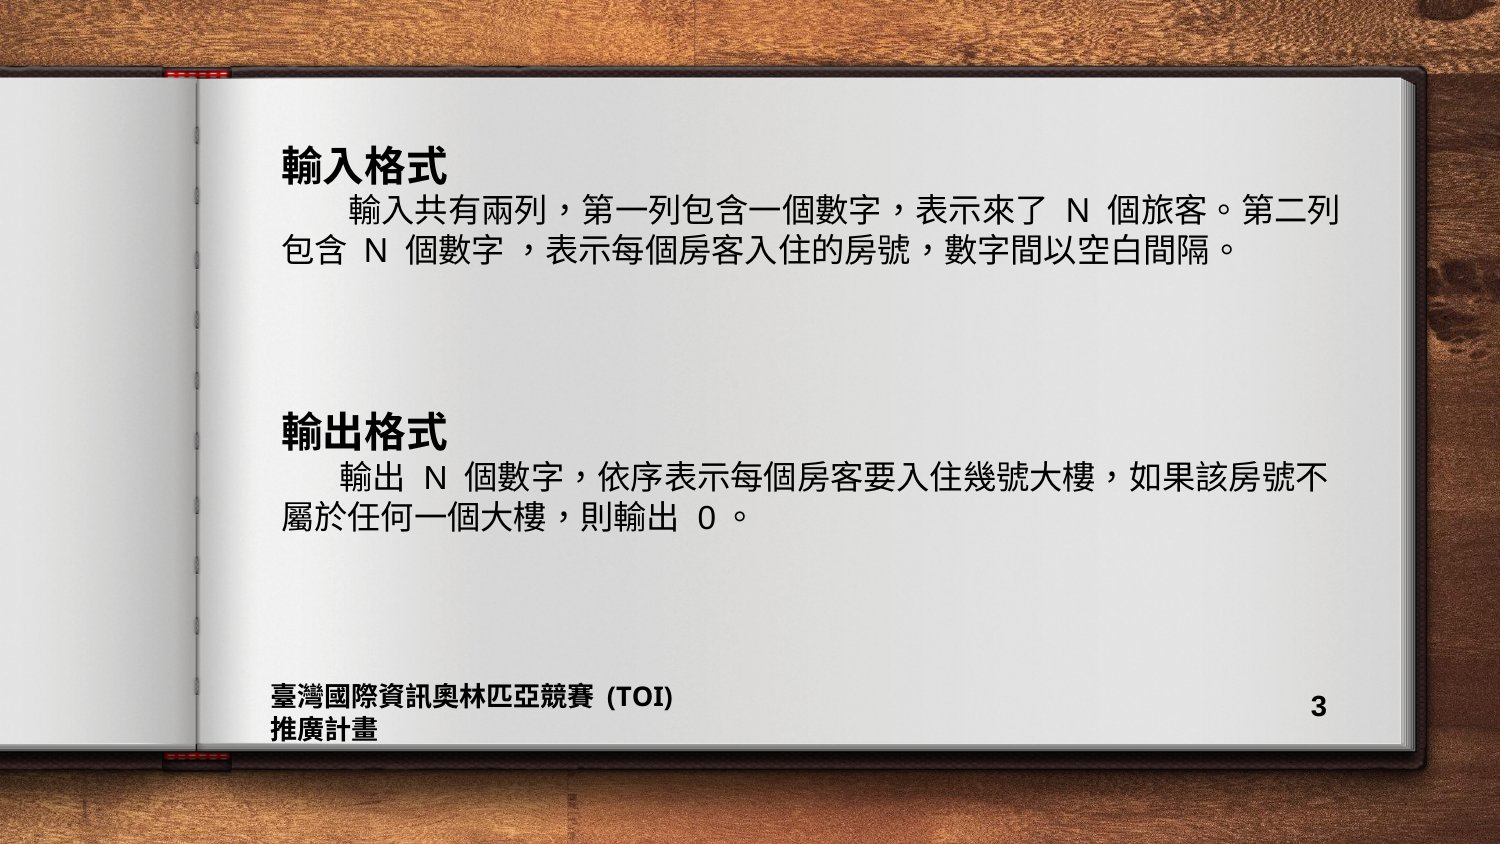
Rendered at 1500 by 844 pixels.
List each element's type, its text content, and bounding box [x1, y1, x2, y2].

text_box 輸出格式 輸出 N 個數字，依序表示每個房客要入住幾號大樓，如果該房號不屬於任何一個大樓，則輸出 0。 [266, 398, 1368, 590]
text_box 3 [1295, 672, 1386, 737]
text_box 輸入格式 輸入共有兩列，第一列包含一個數字，表示來了 N 個旅客。第二列包含 N 個數字 ，表示每個房客入住的房號，數字間以空白間隔。 [266, 132, 1356, 364]
